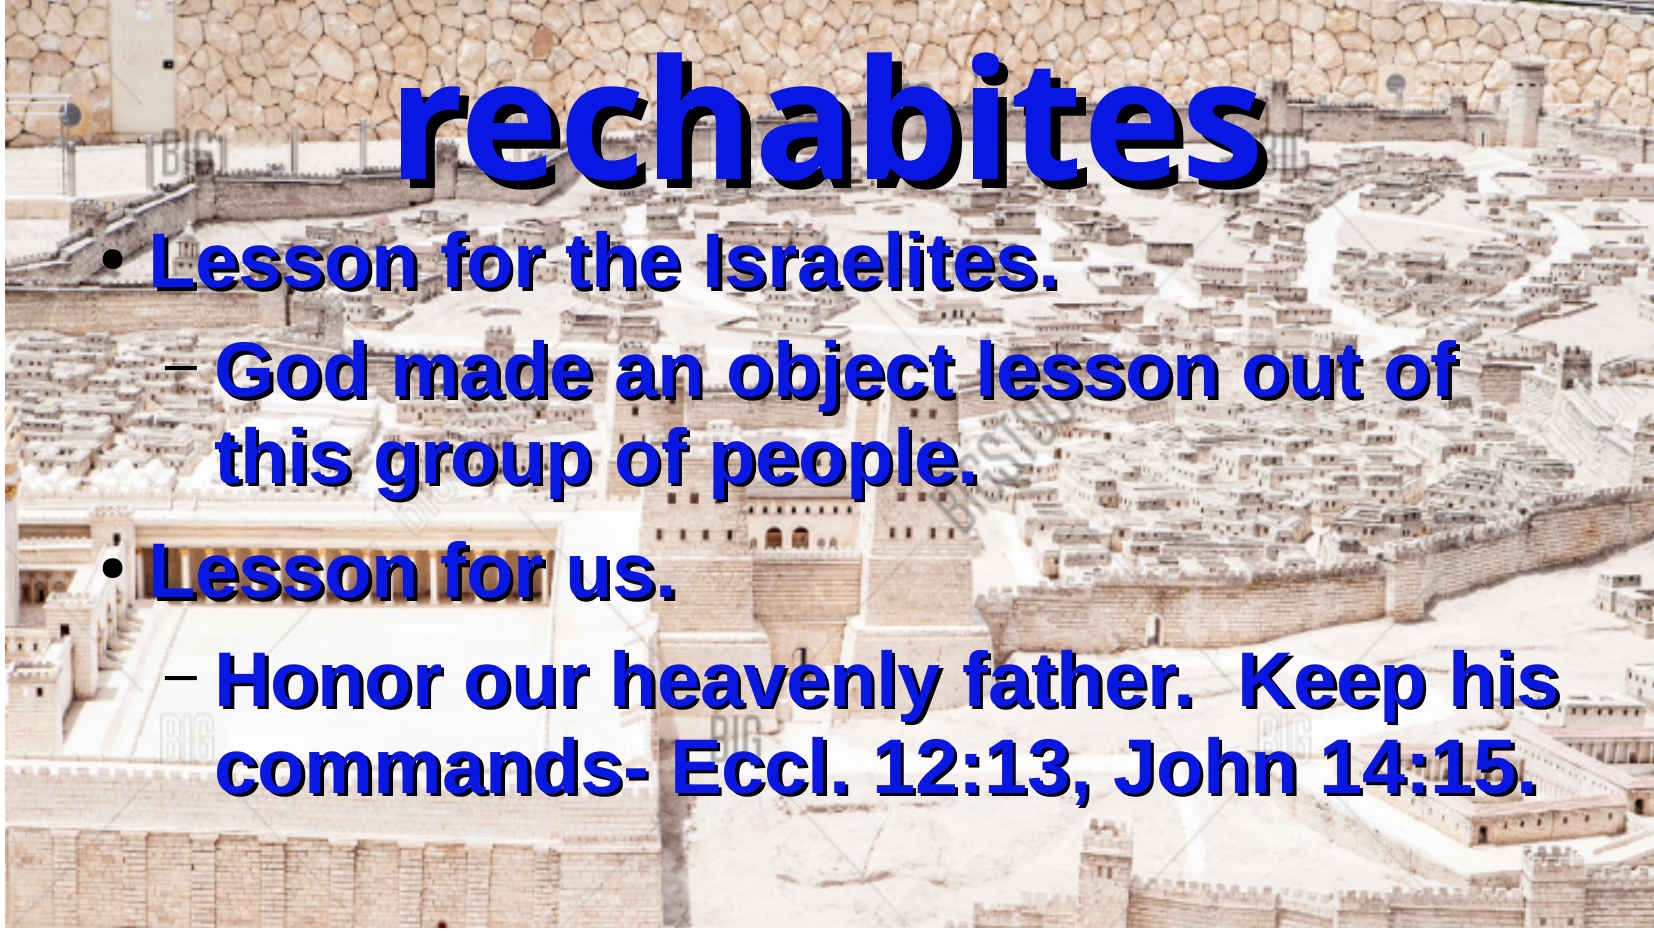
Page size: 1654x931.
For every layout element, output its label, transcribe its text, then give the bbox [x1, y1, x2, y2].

list Lesson for the Israelites. God made an object lesson out of this group of people. Lesson for us. Honor our heavenly father. Keep his commands- Eccl. 12:13, John 14:15. [82, 217, 1571, 871]
title rechabites [82, 22, 1571, 208]
picture [5, 0, 1654, 928]
